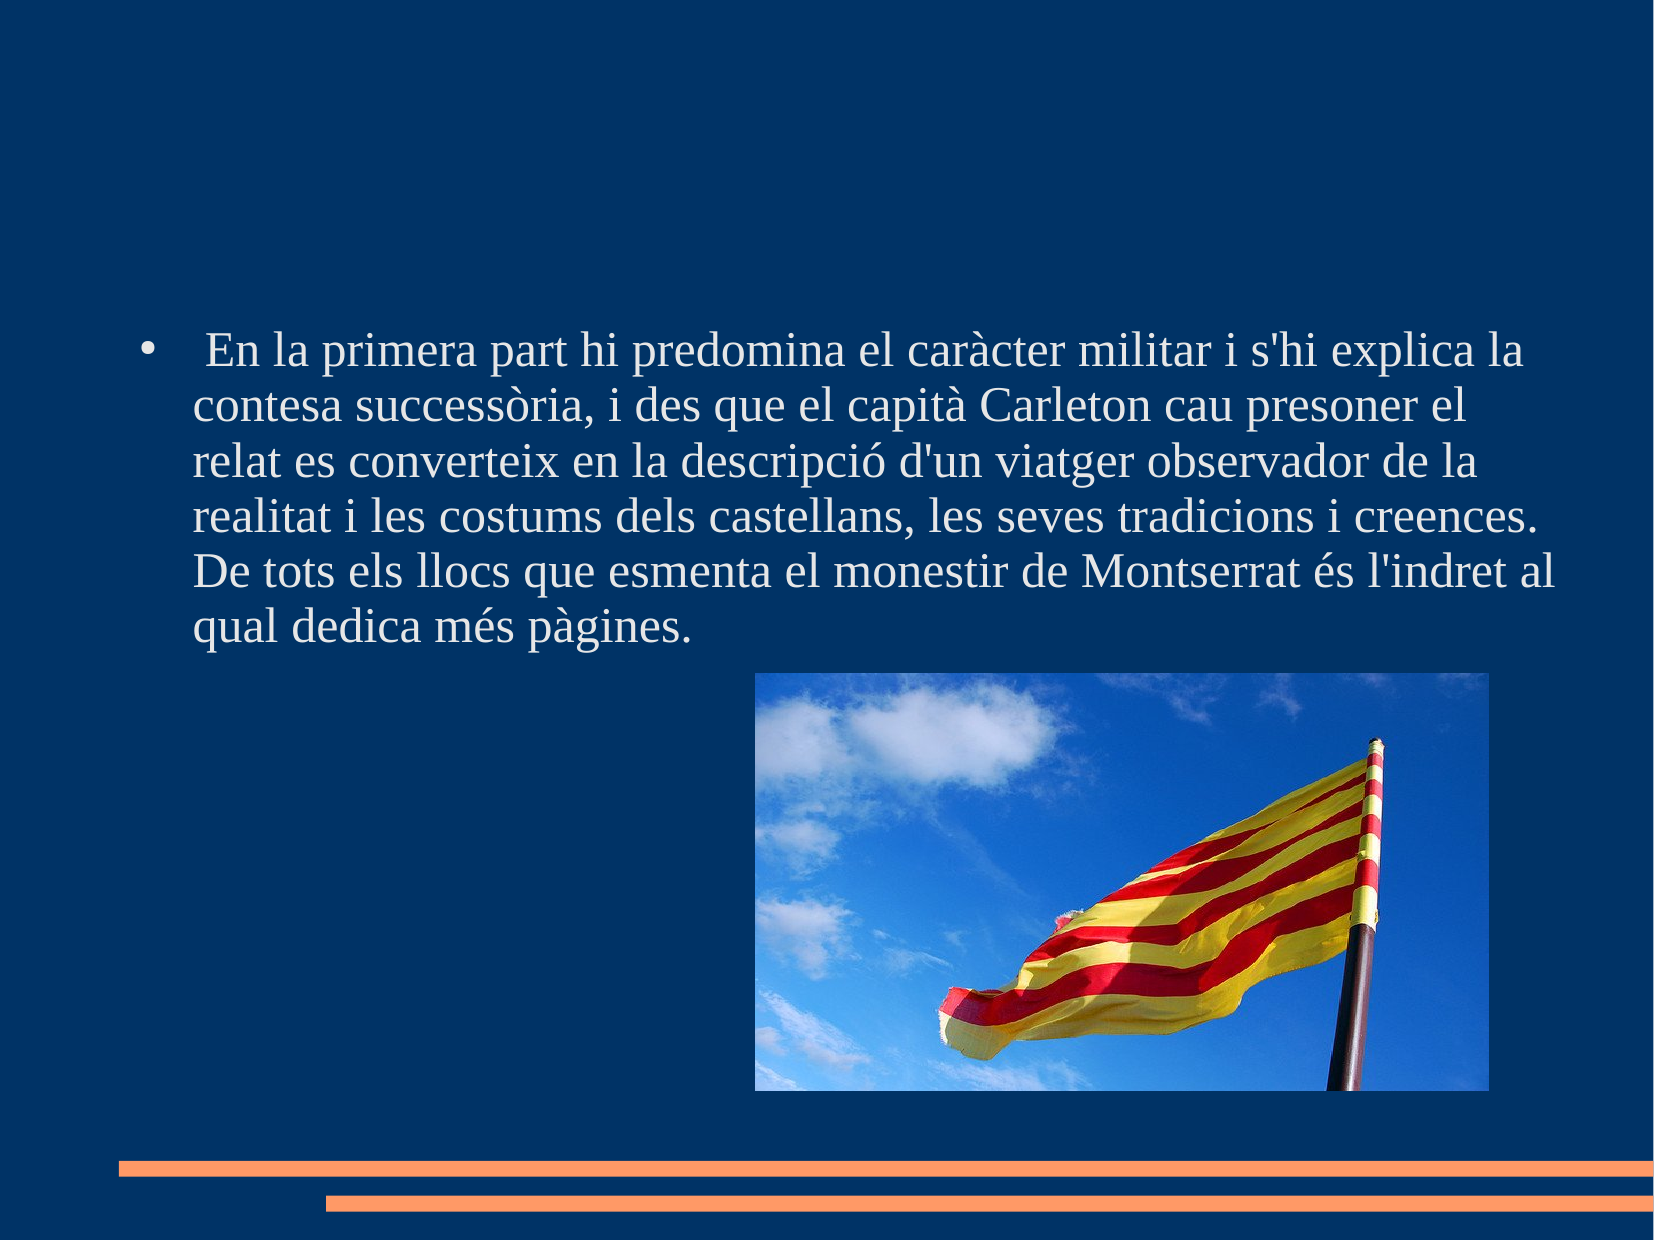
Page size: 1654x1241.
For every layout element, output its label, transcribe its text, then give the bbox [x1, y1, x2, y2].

list En la primera part hi predomina el caràcter militar i s'hi explica la contesa successòria, i des que el capità Carleton cau presoner el relat es converteix en la descripció d'un viatger observador de la realitat i les costums dels castellans, les seves tradicions i creences. De tots els llocs que esmenta el monestir de Montserrat és l'indret al qual dedica més pàgines. [121, 322, 1561, 1132]
picture [755, 673, 1489, 1091]
